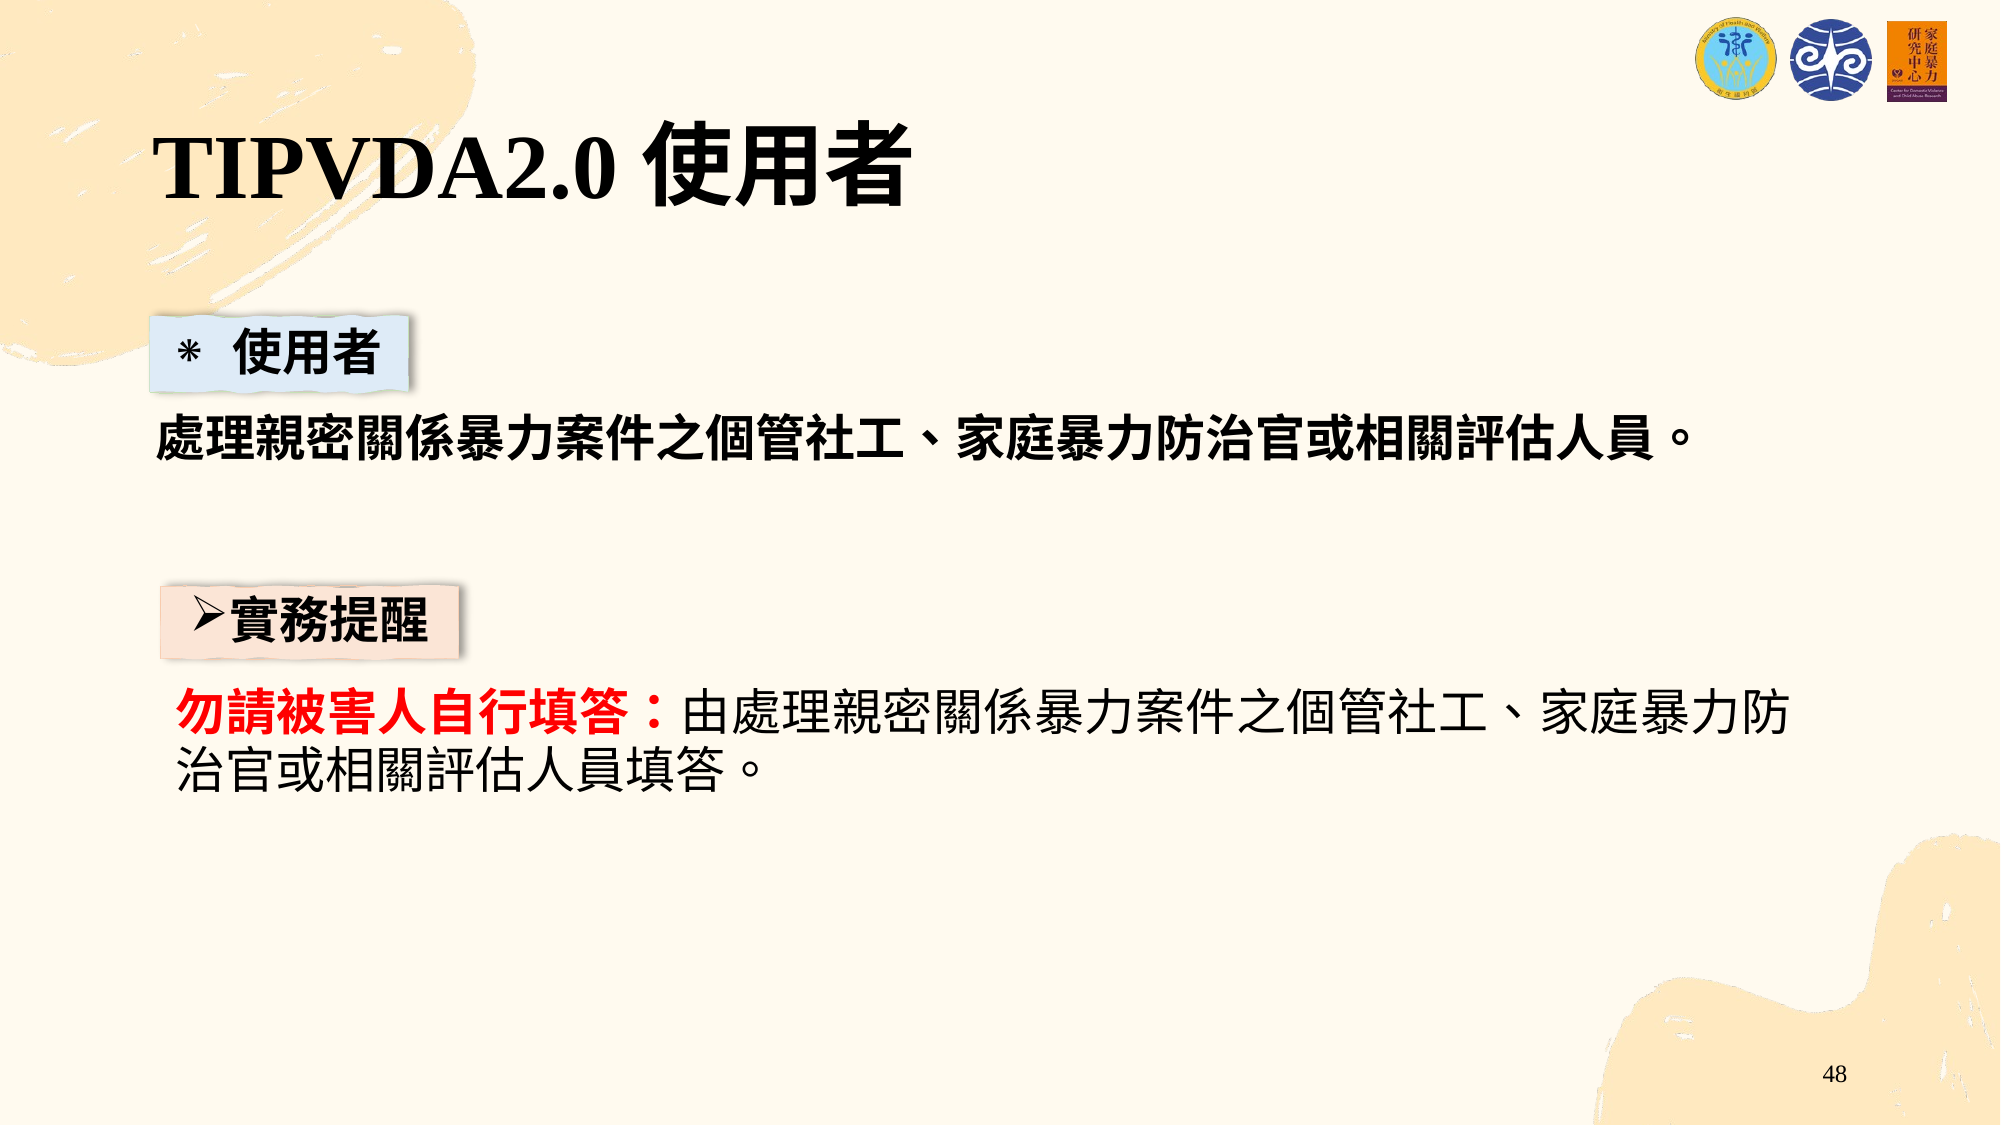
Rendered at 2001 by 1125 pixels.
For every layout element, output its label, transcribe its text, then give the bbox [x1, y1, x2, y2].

title TIPVDA2.0使用者 [137, 59, 1863, 278]
picture [1695, 17, 1947, 102]
text_box 實務提醒 [160, 585, 459, 660]
picture [0, 0, 485, 425]
text_box 處理親密關係暴力案件之個管社工、家庭暴力防治官或相關評估人員。 [140, 406, 1759, 494]
picture [1491, 817, 2001, 1125]
text_box 使用者 [149, 314, 409, 394]
text_box 勿請被害人自行填答：由處理親密關係暴力案件之個管社工、家庭暴力防治官或相關評估人員填答。 [160, 674, 1807, 829]
